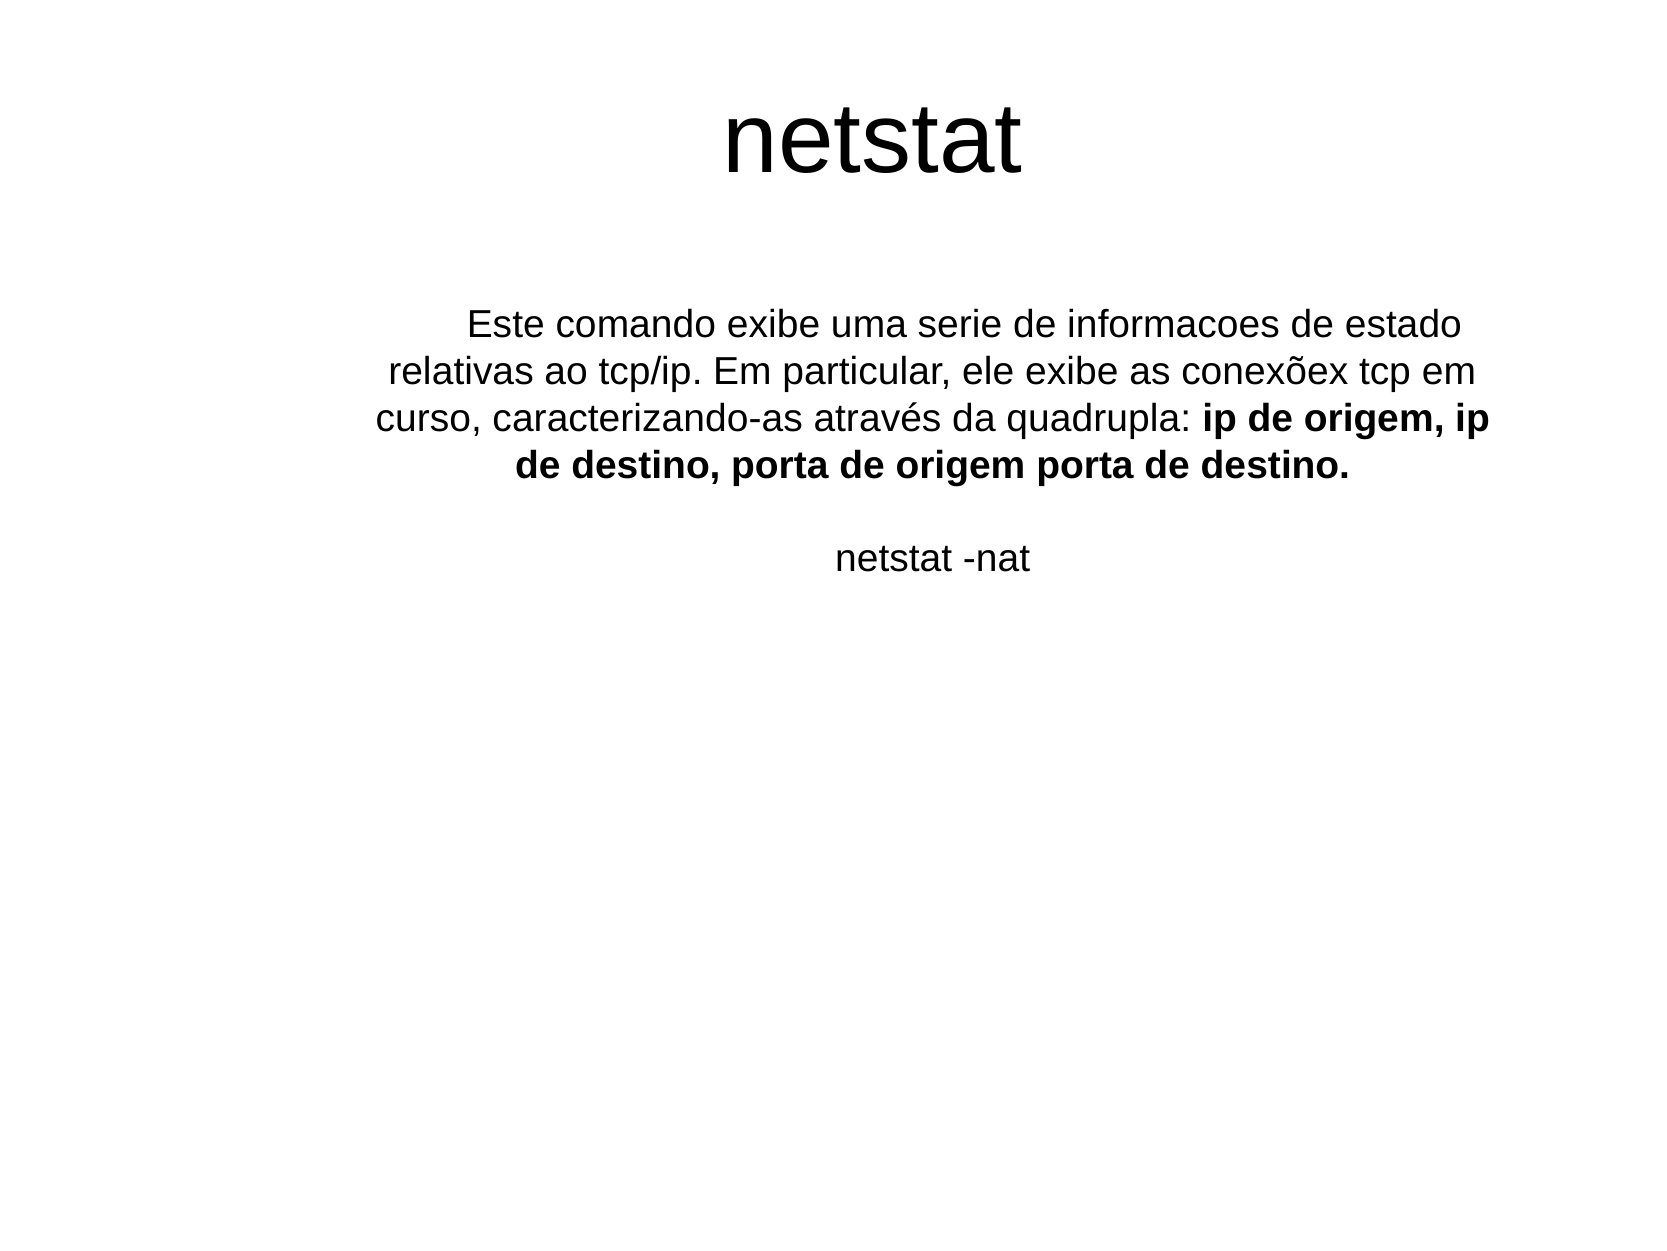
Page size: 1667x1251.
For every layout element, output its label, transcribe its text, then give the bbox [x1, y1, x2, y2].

title netstat [183, 66, 1563, 279]
subtitle Este comando exibe uma serie de informacoes de estado relativas ao tcp/ip. Em particular, ele exibe as conexõex tcp em curso, caracterizando-as através da quadrupla: ip de origem, ip de destino, porta de origem porta de destino. netstat -nat [350, 292, 1516, 1084]
